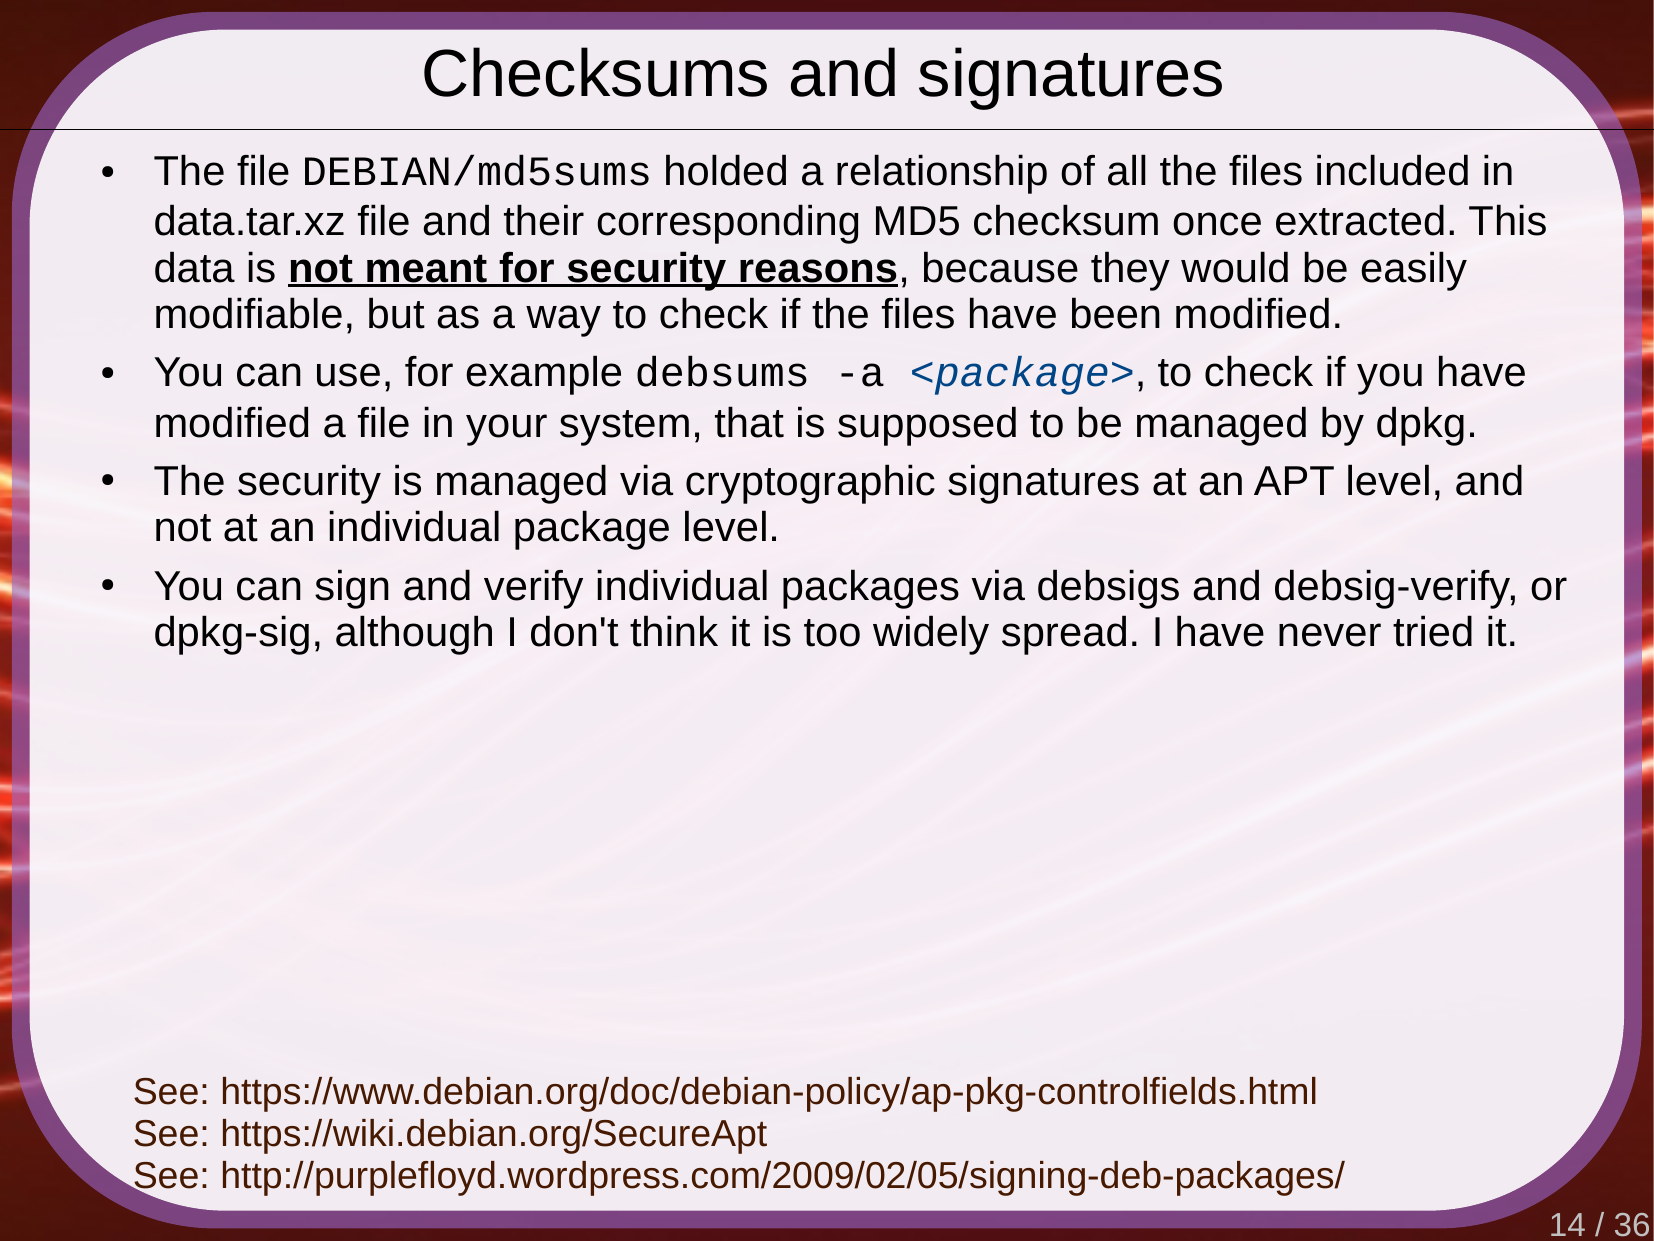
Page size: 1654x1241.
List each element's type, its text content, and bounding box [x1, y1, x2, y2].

picture [0, 130, 118, 1241]
list The file DEBIAN/md5sums holded a relationship of all the files included in data.tar.xz file and their corresponding MD5 checksum once extracted. This data is not meant for security reasons, because they would be easily modifiable, but as a way to check if the files have been modified. You can use, for example debsums -a <package>, to check if you have modified a file in your system, that is supposed to be managed by dpkg. The security is managed via cryptographic signatures at an APT level, and not at an individual package level. You can sign and verify individual packages via debsigs and debsig-verify, or dpkg-sig, although I don't think it is too widely spread. I have never tried it. [82, 147, 1571, 1123]
title Checksums and signatures [82, 29, 1565, 119]
picture [1536, 130, 1654, 1241]
picture [0, 0, 1654, 129]
text_box See: https://www.debian.org/doc/debian-policy/ap-pkg-controlfields.html See: https://wiki.debian.org/SecureApt See: http://purplefloyd.wordpress.com/2009/02/05/signing-deb-packages/ [118, 1062, 1536, 1241]
